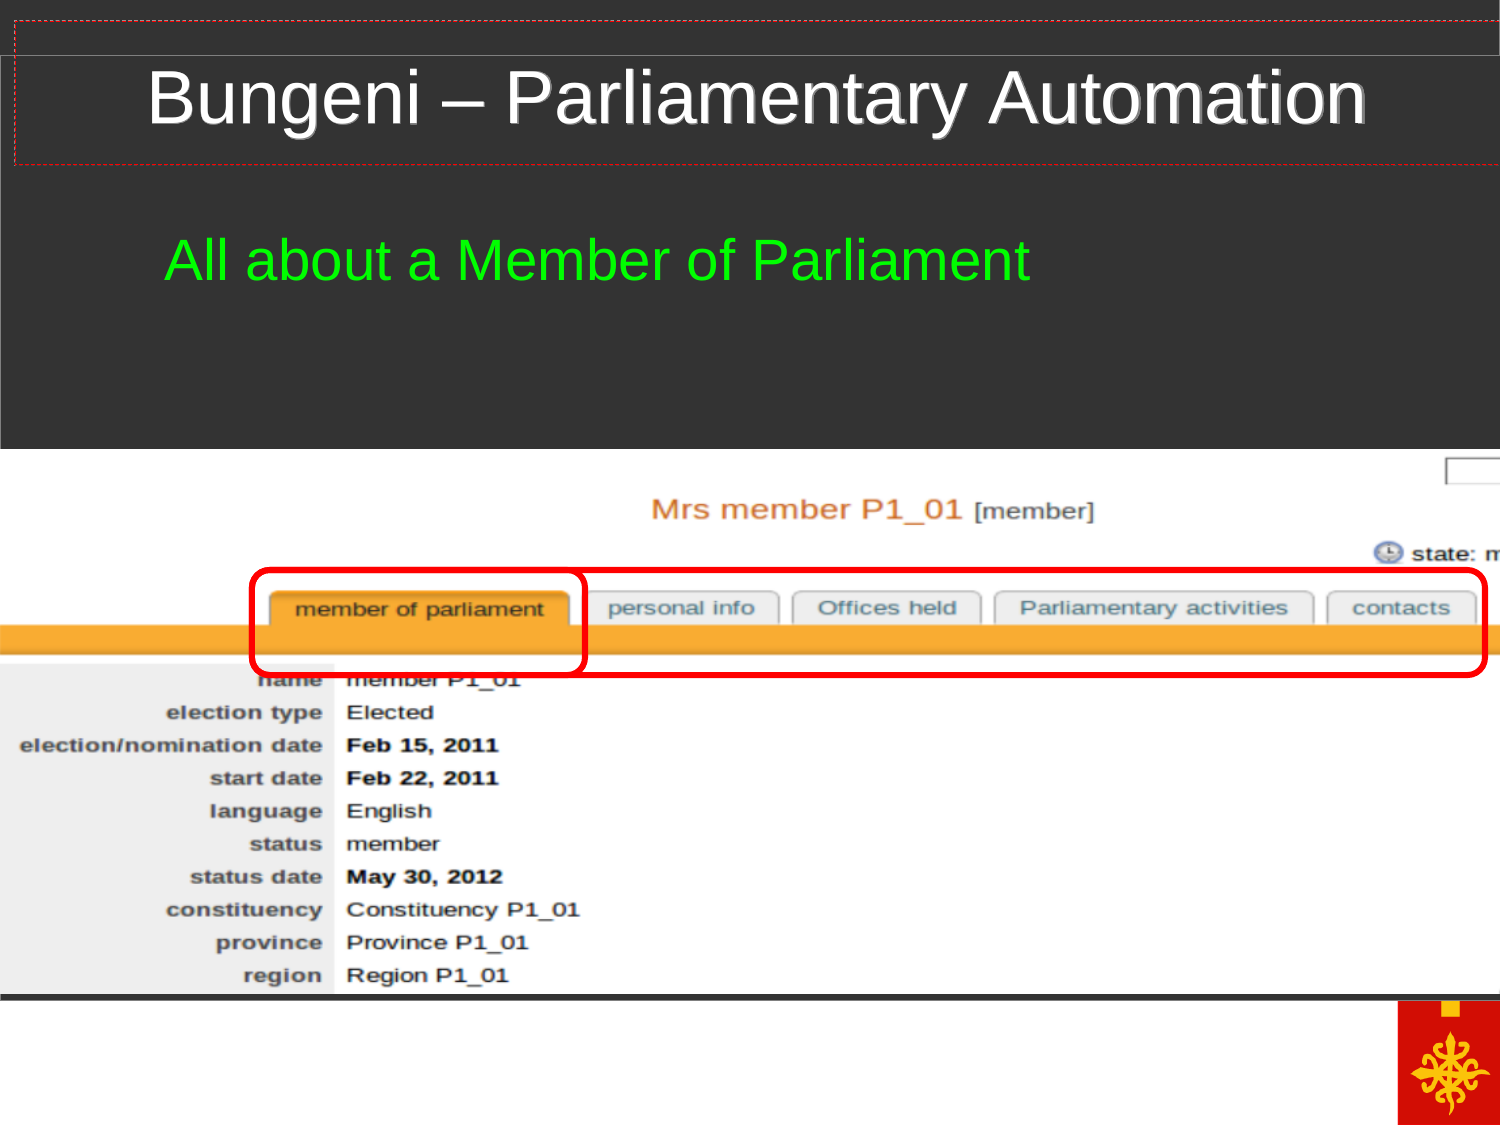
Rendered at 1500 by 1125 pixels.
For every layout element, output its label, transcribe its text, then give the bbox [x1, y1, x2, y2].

text_box All about a Member of Parliament [150, 215, 1047, 370]
text_box [0, 994, 1500, 1001]
picture [0, 449, 1500, 994]
picture [1397, 1001, 1500, 1125]
text_box [0, 55, 1500, 449]
title Bungeni – Parliamentary Automation [15, 21, 1500, 165]
